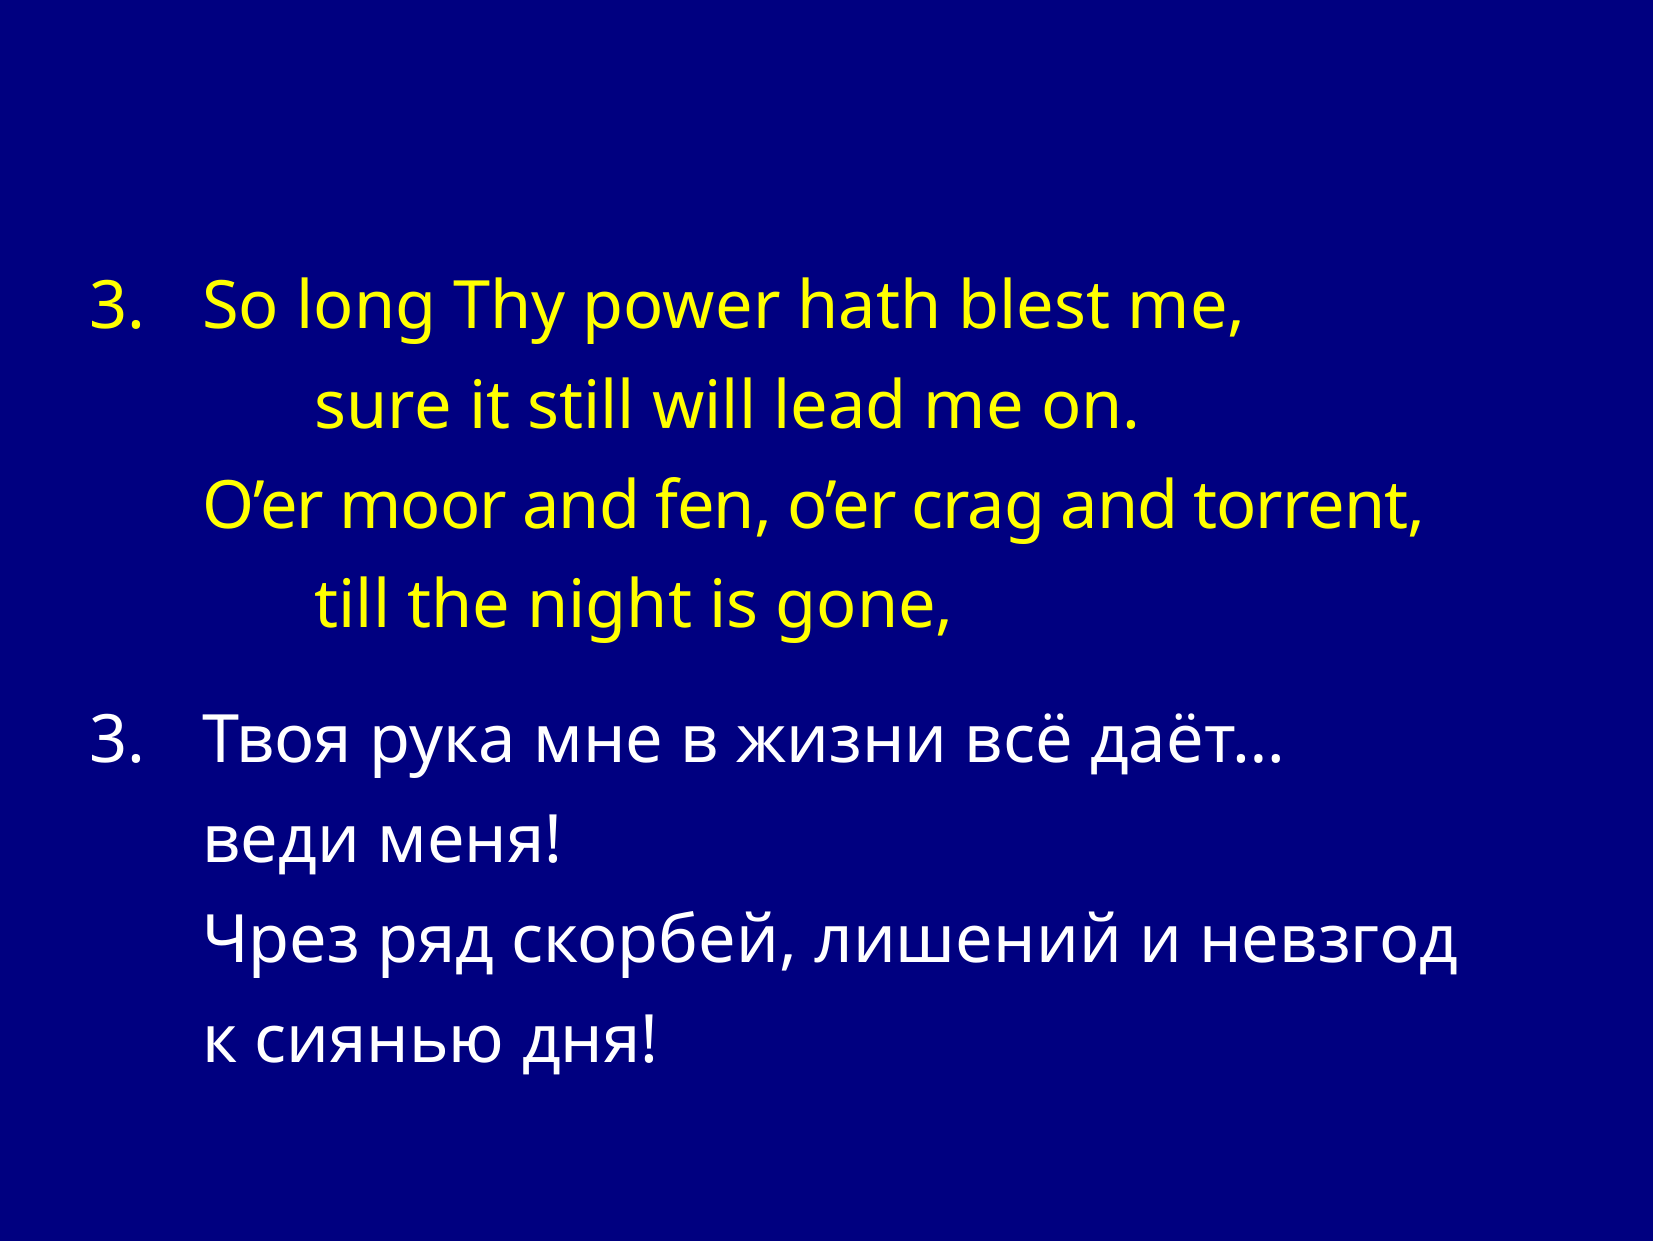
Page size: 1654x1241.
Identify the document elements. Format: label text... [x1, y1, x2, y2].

text_box 3. Твоя рука мне в жизни всё даёт… веди меня! Чрез ряд скорбей, лишений и невзгод к сиянью дня! [75, 675, 1651, 1163]
text_box 3. So long Thy power hath blest me, sure it still will lead me on. O’er moor and fen, o’er crag and torrent, till the night is gone, [75, 150, 1651, 638]
